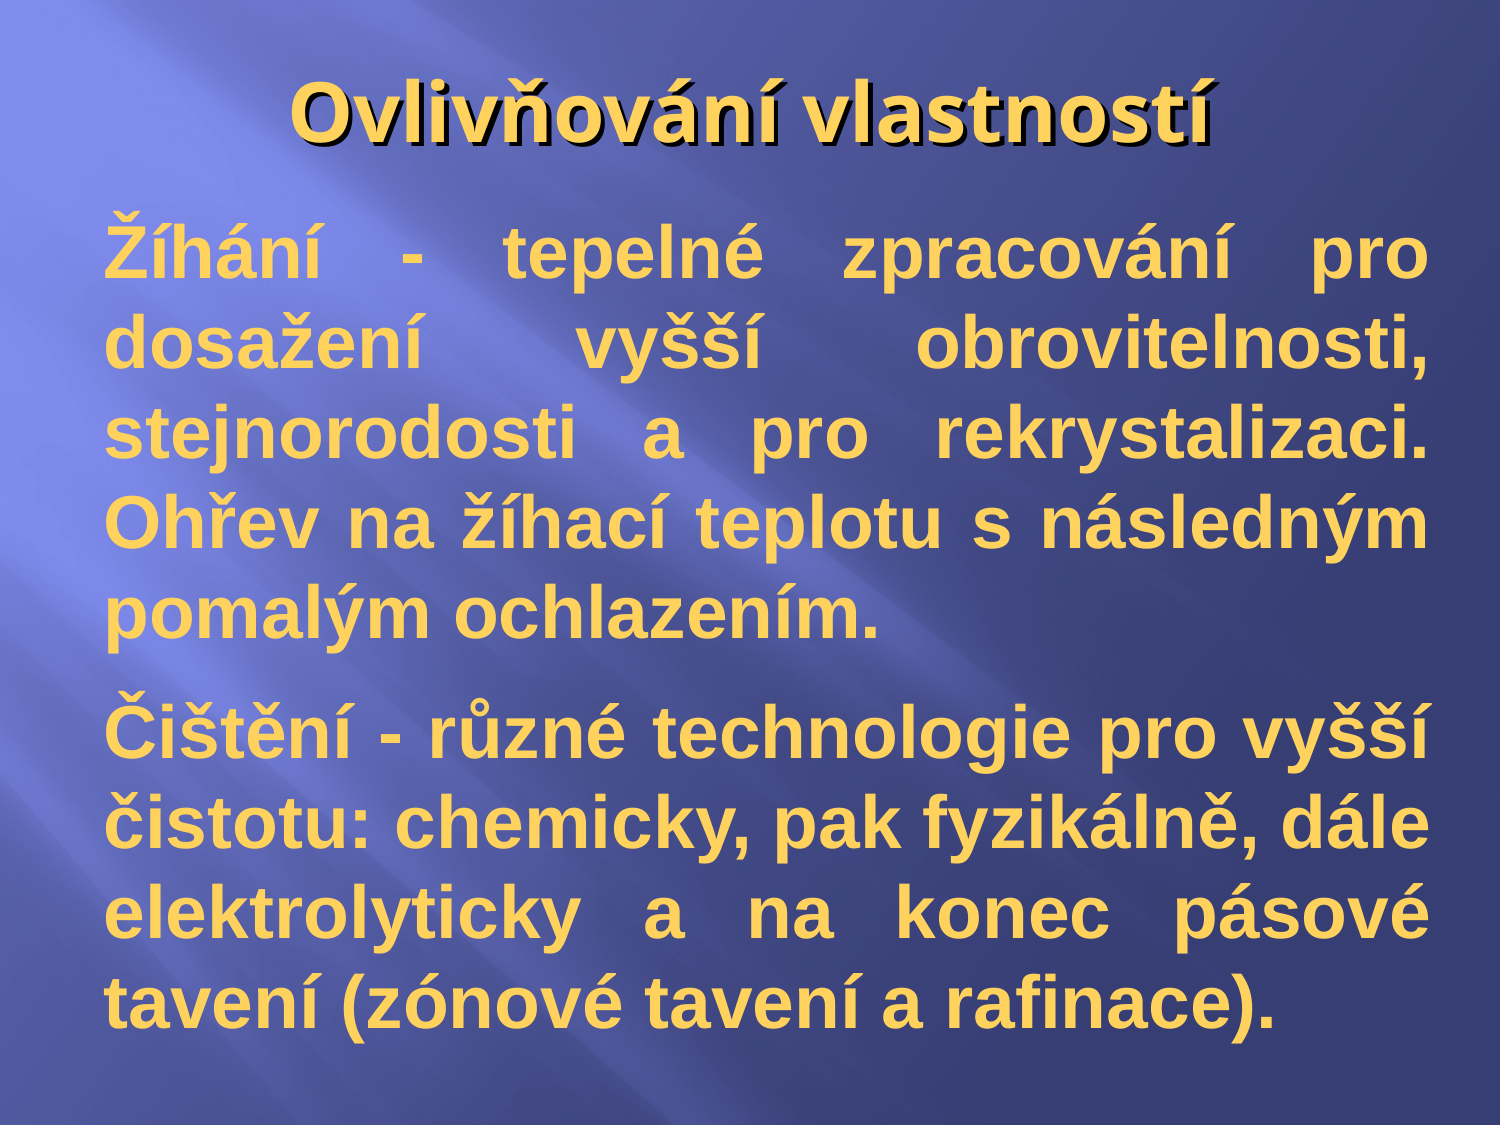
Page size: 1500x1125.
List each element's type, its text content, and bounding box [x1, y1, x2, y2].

picture [0, 0, 1500, 1125]
title Ovlivňování vlastností [75, 45, 1426, 173]
text_box Žíhání - tepelné zpracování pro dosažení vyšší obrovitelnosti, stejnorodosti a pro rekrystalizaci. Ohřev na žíhací teplotu s následným pomalým ochlazením. Čištění - různé technologie pro vyšší čistotu: chemicky, pak fyzikálně, dále elektrolyticky a na konec pásové tavení (zónové tavení a rafinace). [88, 196, 1447, 1047]
